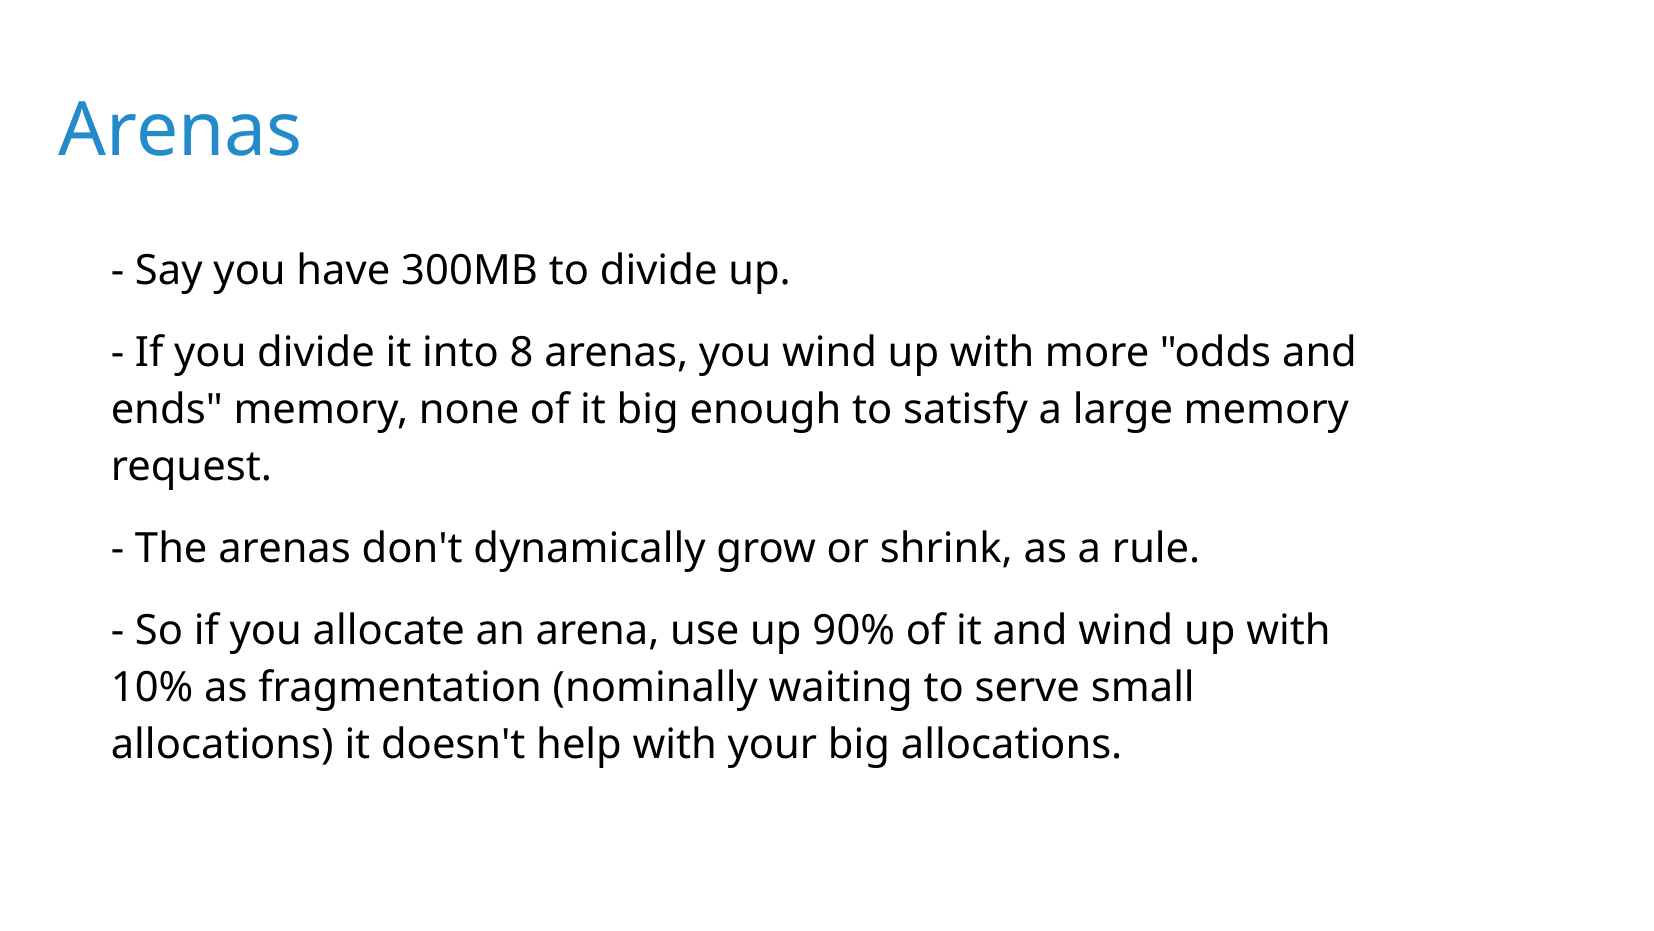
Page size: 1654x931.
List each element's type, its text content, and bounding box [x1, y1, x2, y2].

text_box - Say you have 300MB to divide up. - If you divide it into 8 arenas, you wind up with more "odds and ends" memory, none of it big enough to satisfy a large memory request. - The arenas don't dynamically grow or shrink, as a rule. - So if you allocate an arena, use up 90% of it and wind up with 10% as fragmentation (nominally waiting to serve small allocations) it doesn't help with your big allocations. [105, 240, 1411, 766]
title Arenas [59, 59, 1595, 178]
